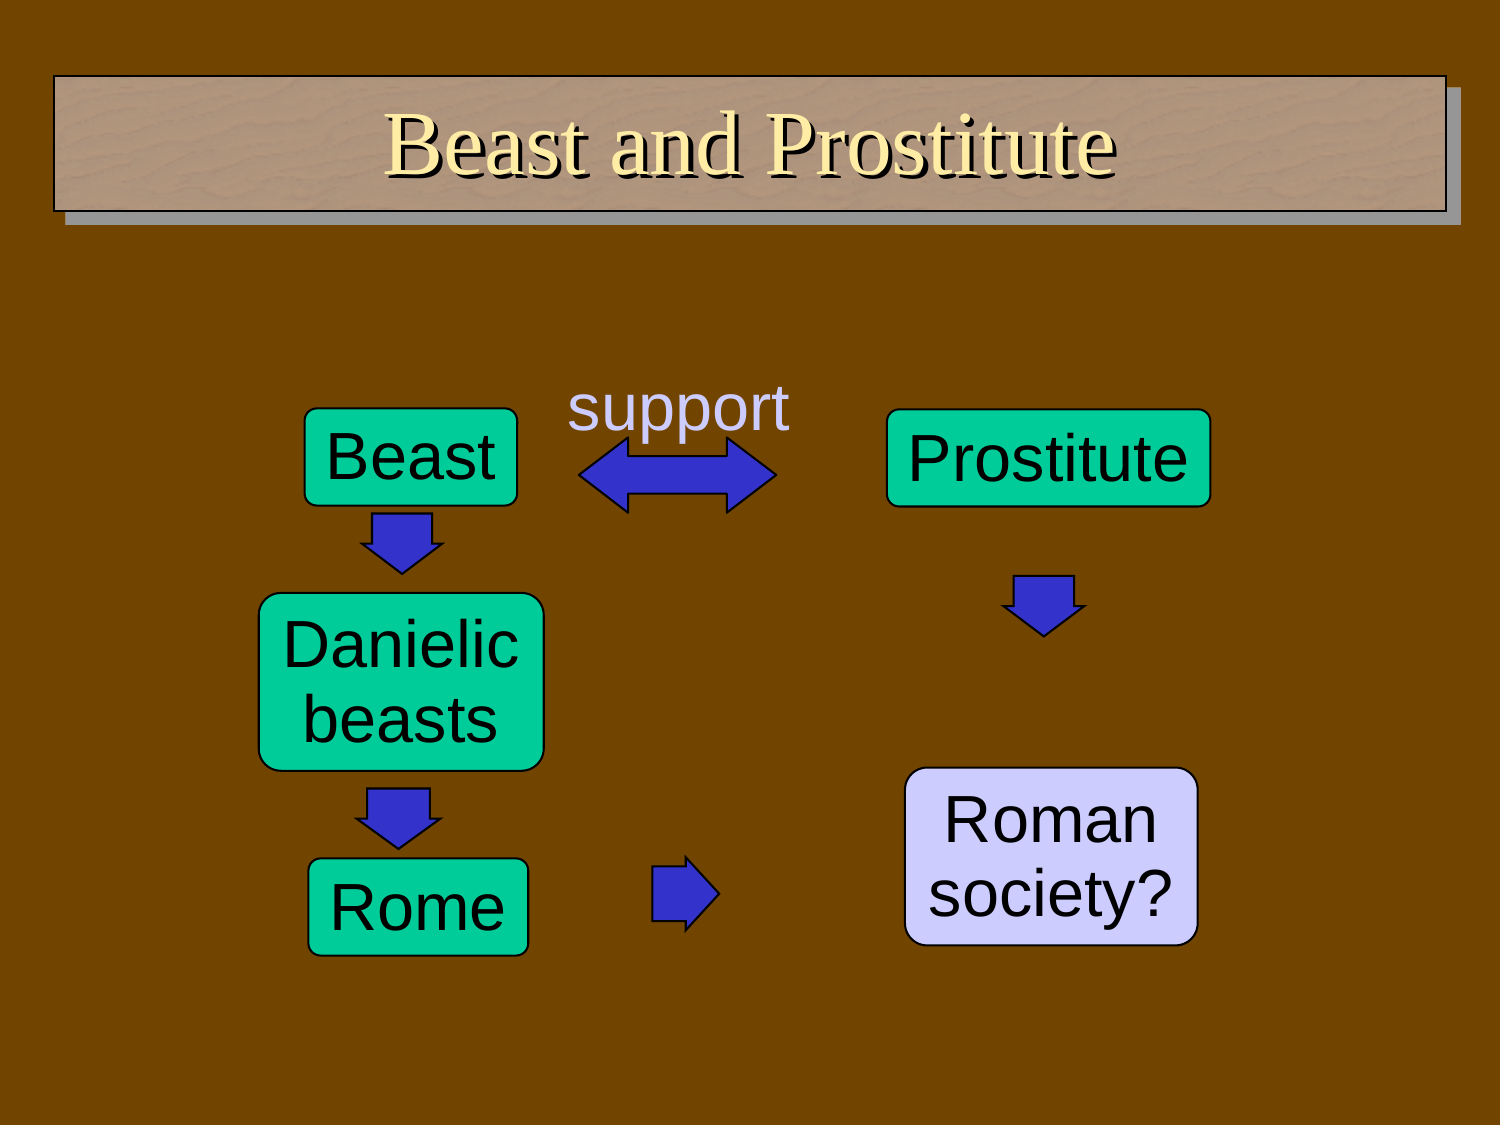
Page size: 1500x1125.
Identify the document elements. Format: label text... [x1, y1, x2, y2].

text_box [362, 513, 443, 574]
text_box support [552, 362, 843, 453]
text_box [652, 857, 720, 931]
text_box Roman society? [904, 767, 1198, 946]
text_box Prostitute [886, 409, 1211, 507]
picture [55, 77, 1445, 210]
title Beast and Prostitute [65, 85, 1435, 203]
text_box Rome [308, 858, 529, 956]
text_box [578, 437, 777, 513]
text_box [356, 788, 441, 849]
text_box Danielic beasts [258, 592, 544, 771]
text_box Beast [304, 408, 518, 506]
text_box [1003, 575, 1085, 637]
